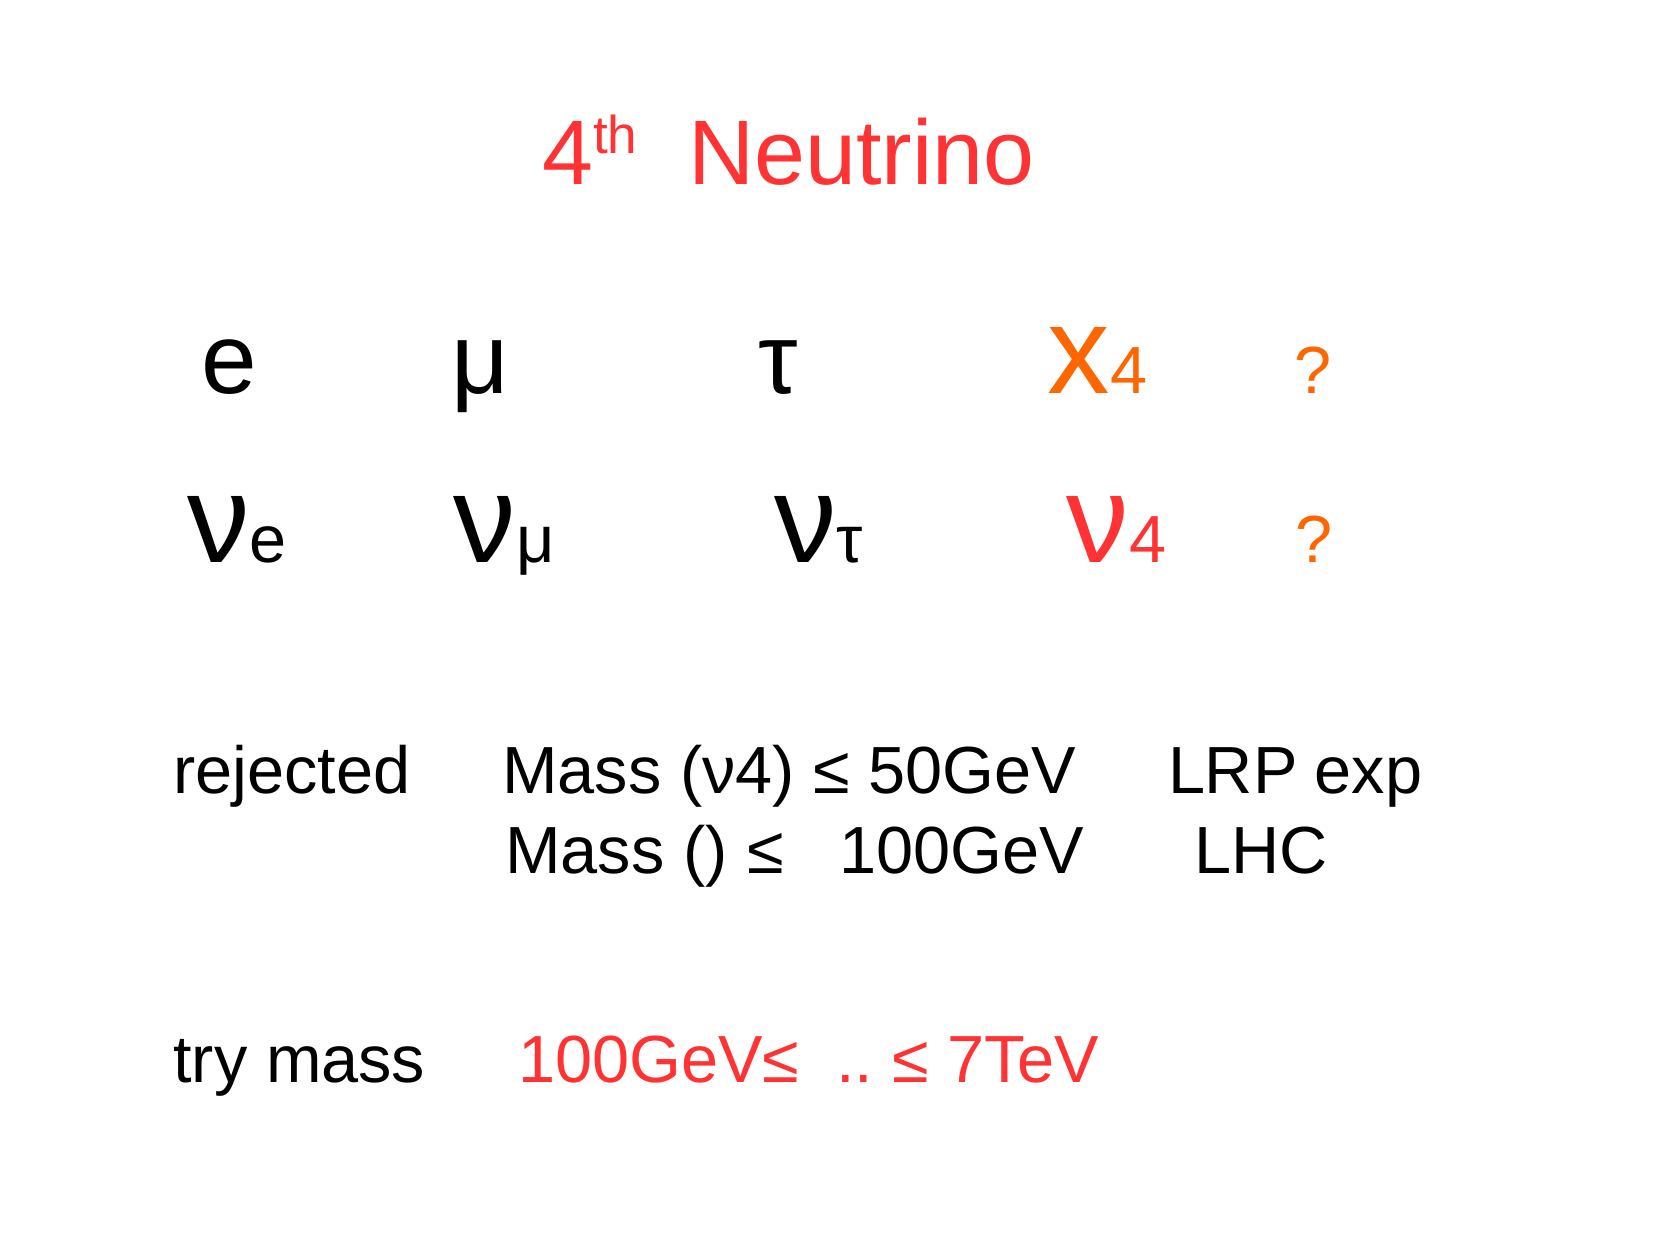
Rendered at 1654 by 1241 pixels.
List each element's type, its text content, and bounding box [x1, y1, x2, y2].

title 4th Neutrino [82, 49, 1571, 257]
list e μ τ x4 ? νe νμ ντ ν4 ? rejected Mass (ν4) ≤ 50GeV LRP exp Mass () ≤ 100GeV LHC try mass 100GeV≤ .. ≤ 7TeV [47, 279, 1536, 1176]
